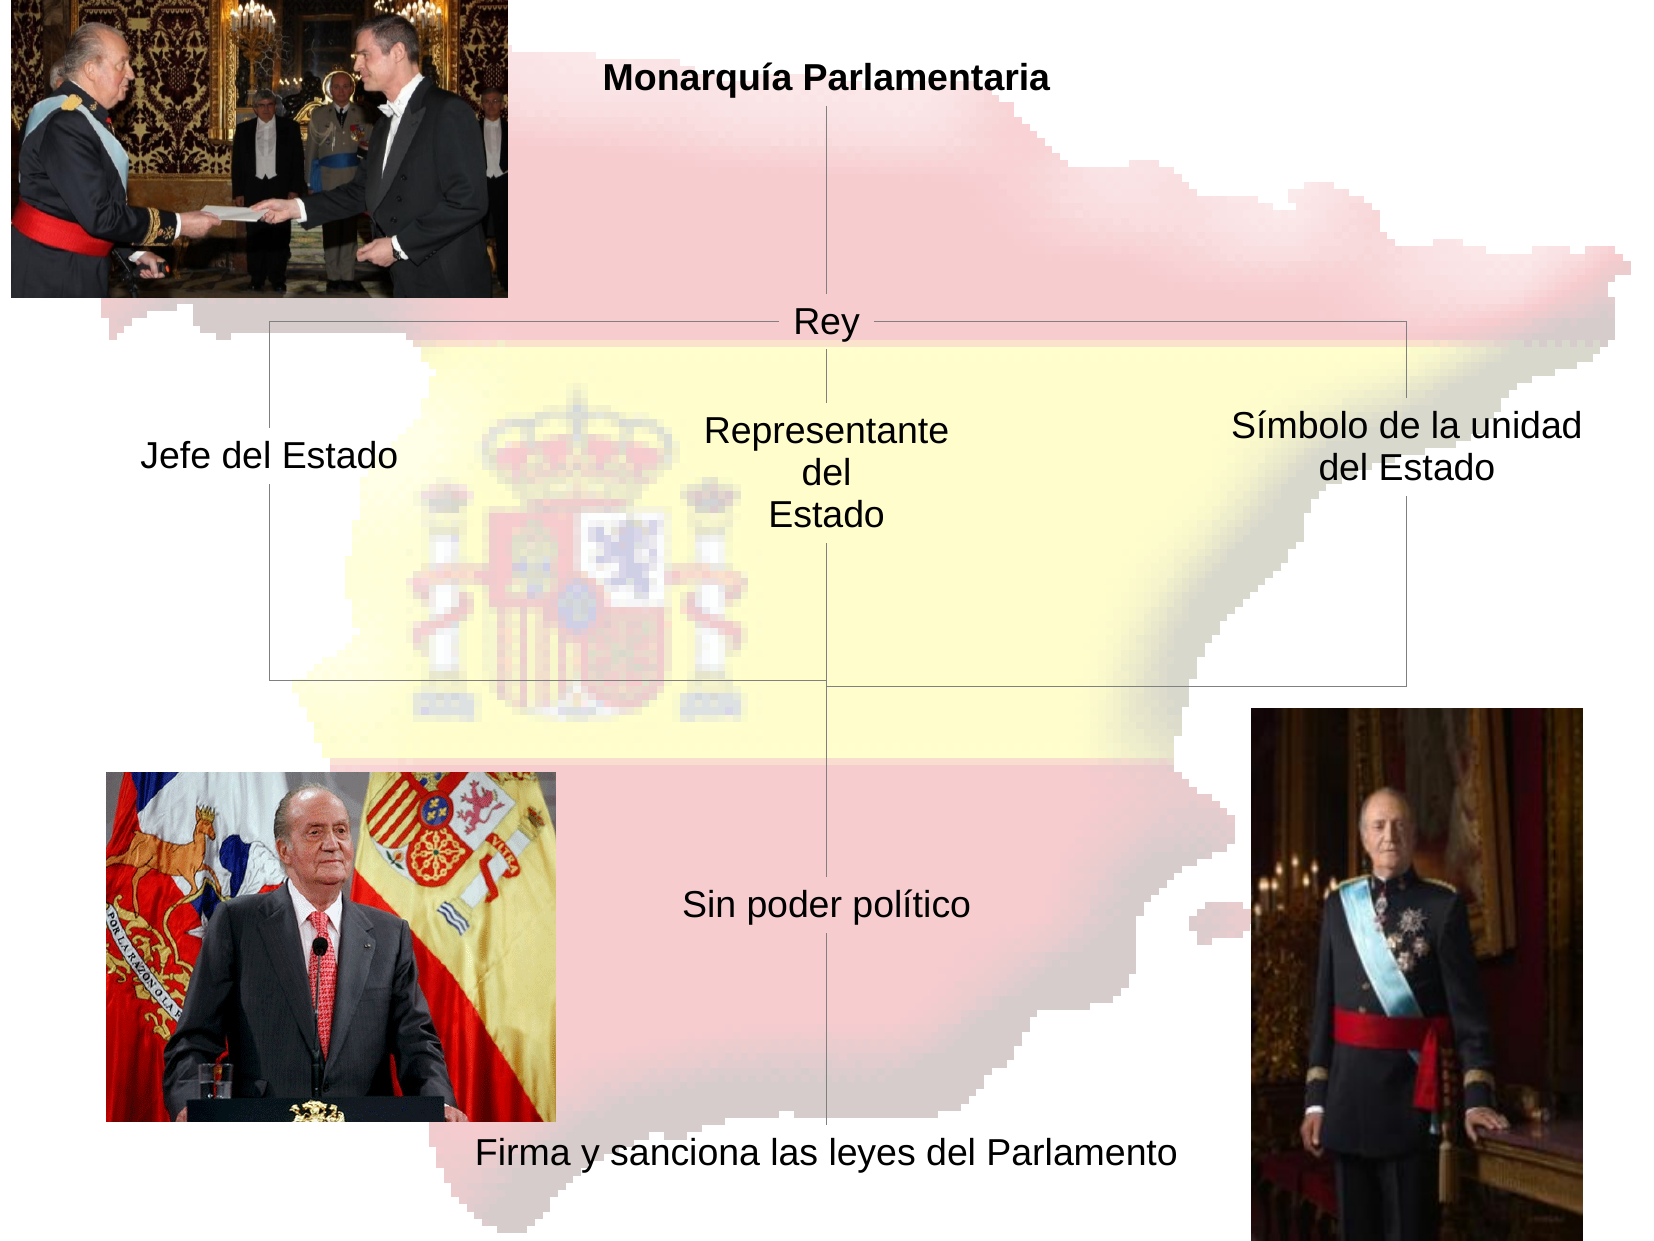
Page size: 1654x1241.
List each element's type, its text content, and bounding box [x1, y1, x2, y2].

text_box Símbolo de la unidad del Estado [1216, 397, 1598, 497]
text_box Representante del Estado [689, 402, 965, 544]
text_box Rey [778, 293, 875, 350]
picture [3, 0, 1654, 1241]
text_box Jefe del Estado [125, 427, 414, 485]
text_box Sin poder político [667, 876, 986, 934]
text_box Monarquía Parlamentaria [587, 49, 1066, 107]
text_box Firma y sanciona las leyes del Parlamento [460, 1124, 1193, 1182]
